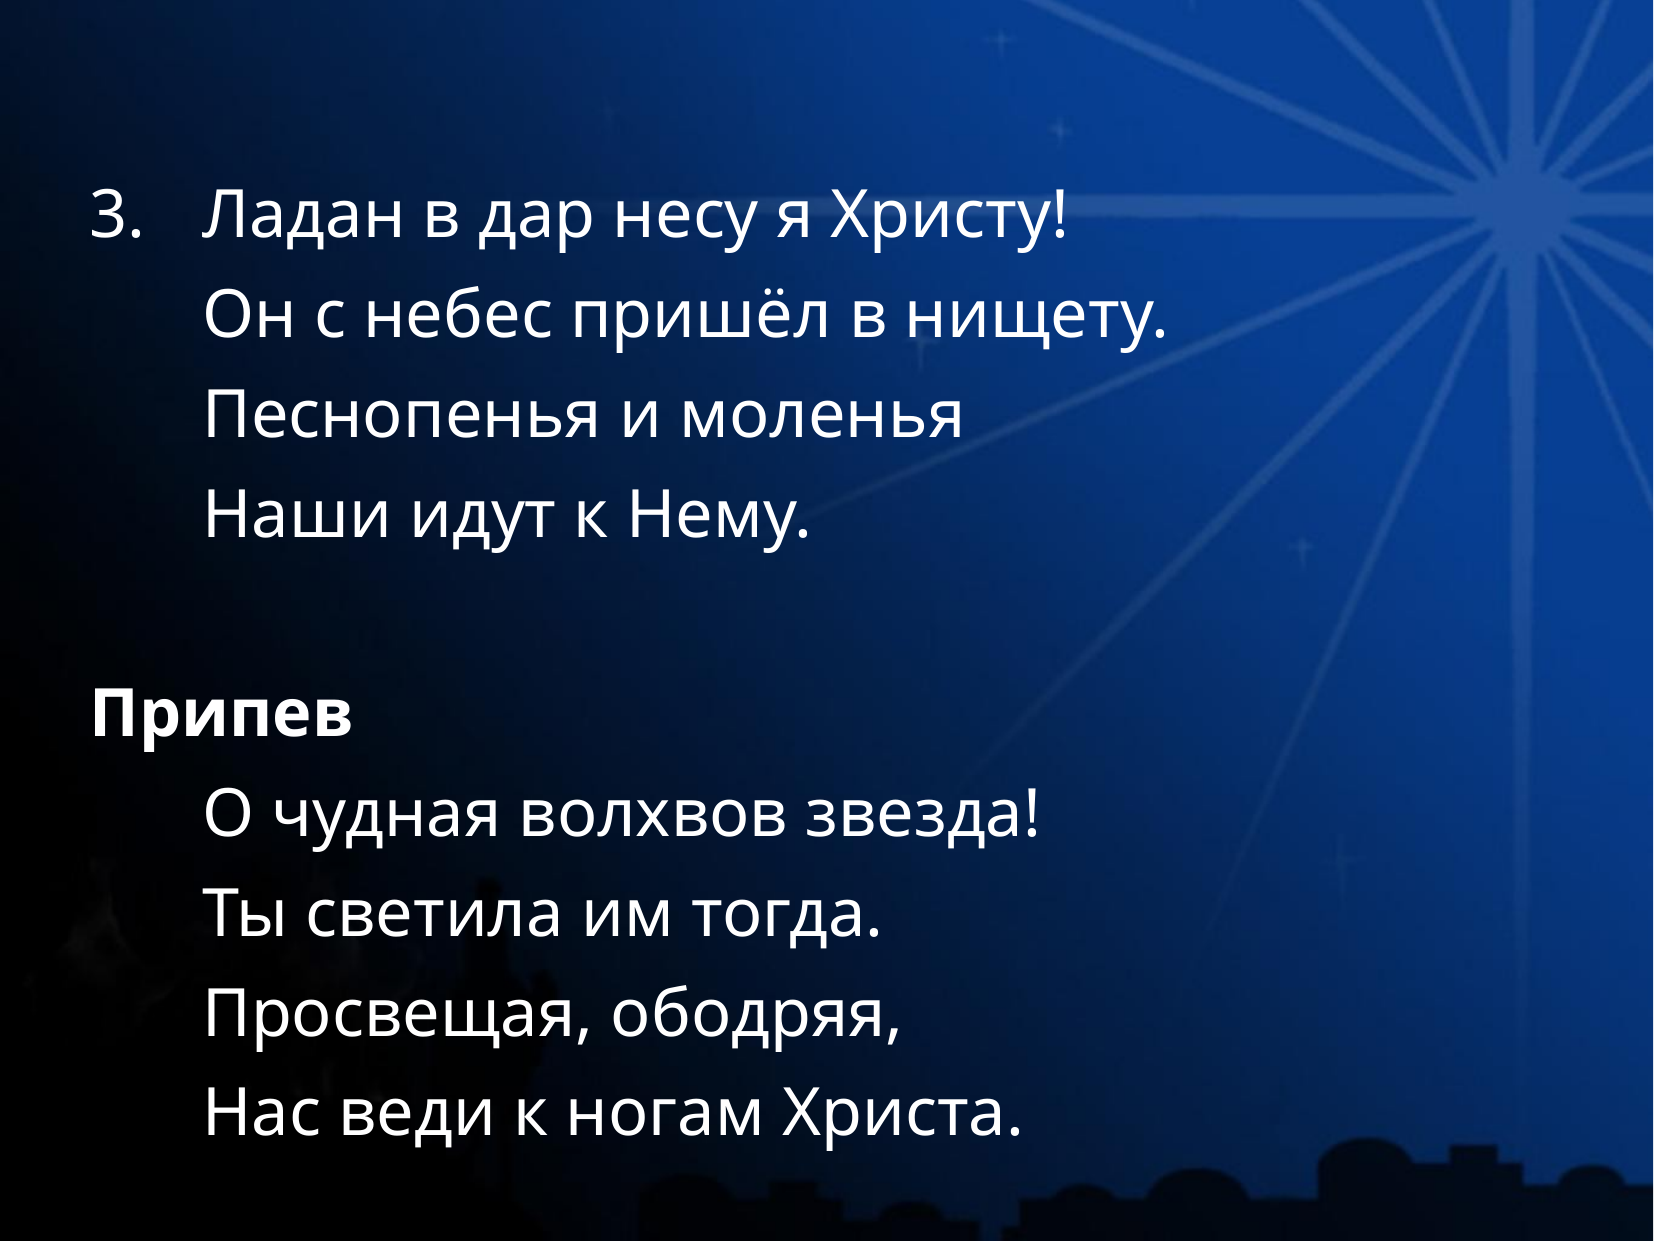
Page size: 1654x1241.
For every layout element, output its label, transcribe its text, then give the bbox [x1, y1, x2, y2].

text_box 3. Ладан в дар несу я Христу! Он с небес пришёл в нищету. Песнопенья и моленья Наши идут к Нему. Припев О чудная волхвов звезда! Ты светила им тогда. Просвещая, ободряя, Нас веди к ногам Христа. [75, 150, 1576, 1163]
picture [0, 0, 1654, 1241]
